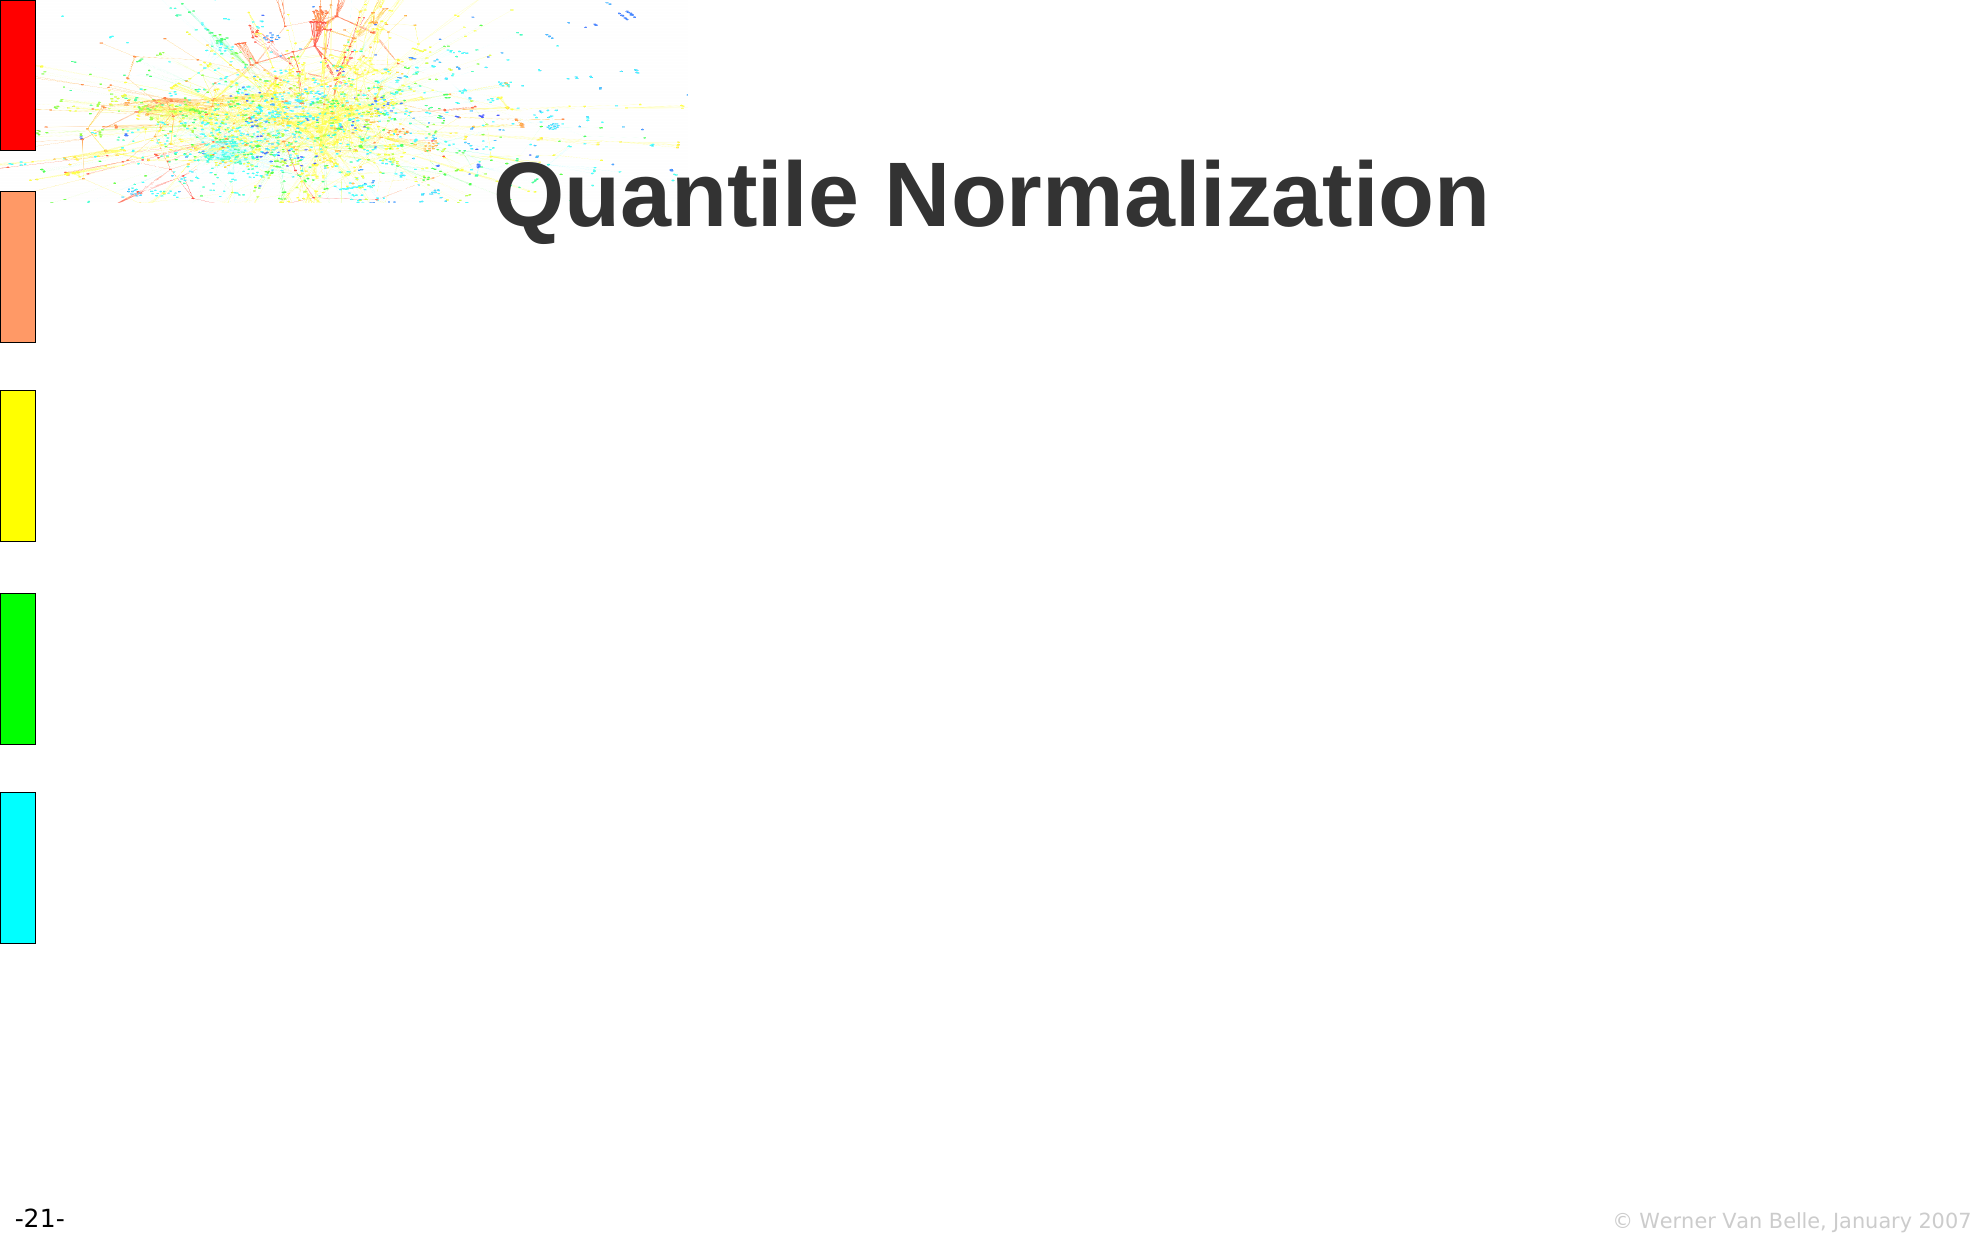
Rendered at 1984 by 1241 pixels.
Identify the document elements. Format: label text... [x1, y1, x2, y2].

title Gene Expression [0, 0, 688, 203]
title Quantile Normalization [145, 91, 1840, 299]
